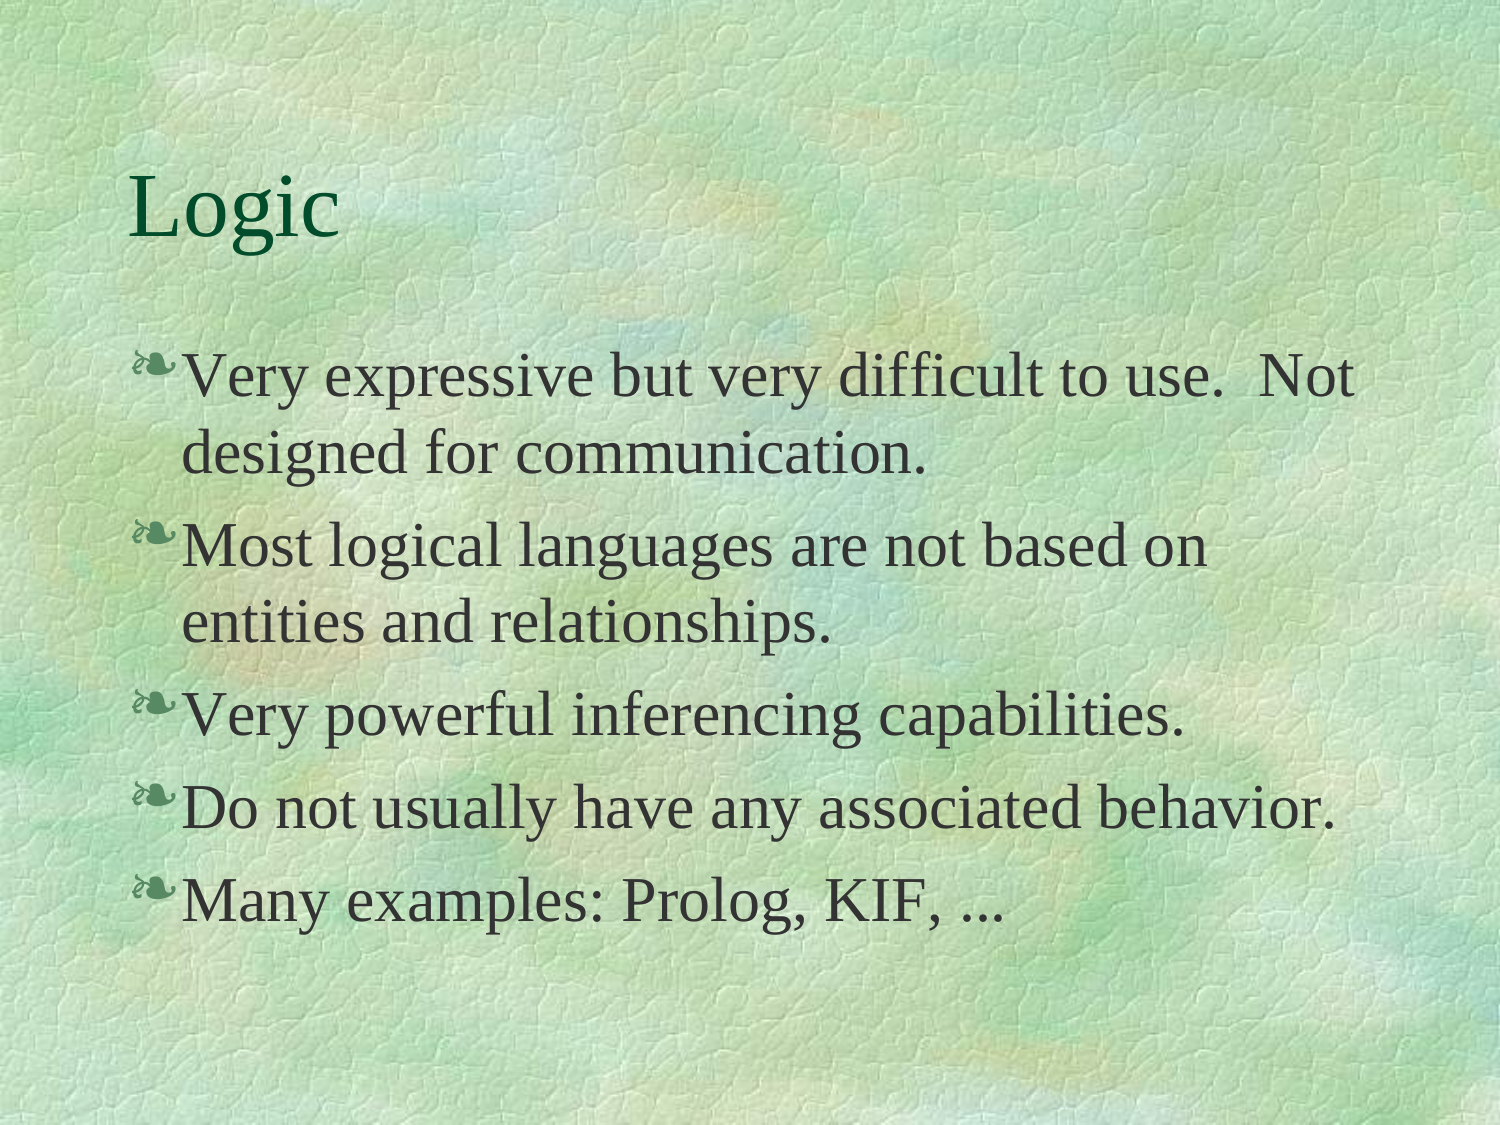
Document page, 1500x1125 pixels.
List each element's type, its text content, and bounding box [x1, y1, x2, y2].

title Logic [112, 74, 1388, 263]
list Very expressive but very difficult to use. Not designed for communication. Most logical languages are not based on entities and relationships. Very powerful inferencing capabilities. Do not usually have any associated behavior. Many examples: Prolog, KIF, ... [112, 324, 1388, 1000]
picture [0, 0, 1500, 1125]
